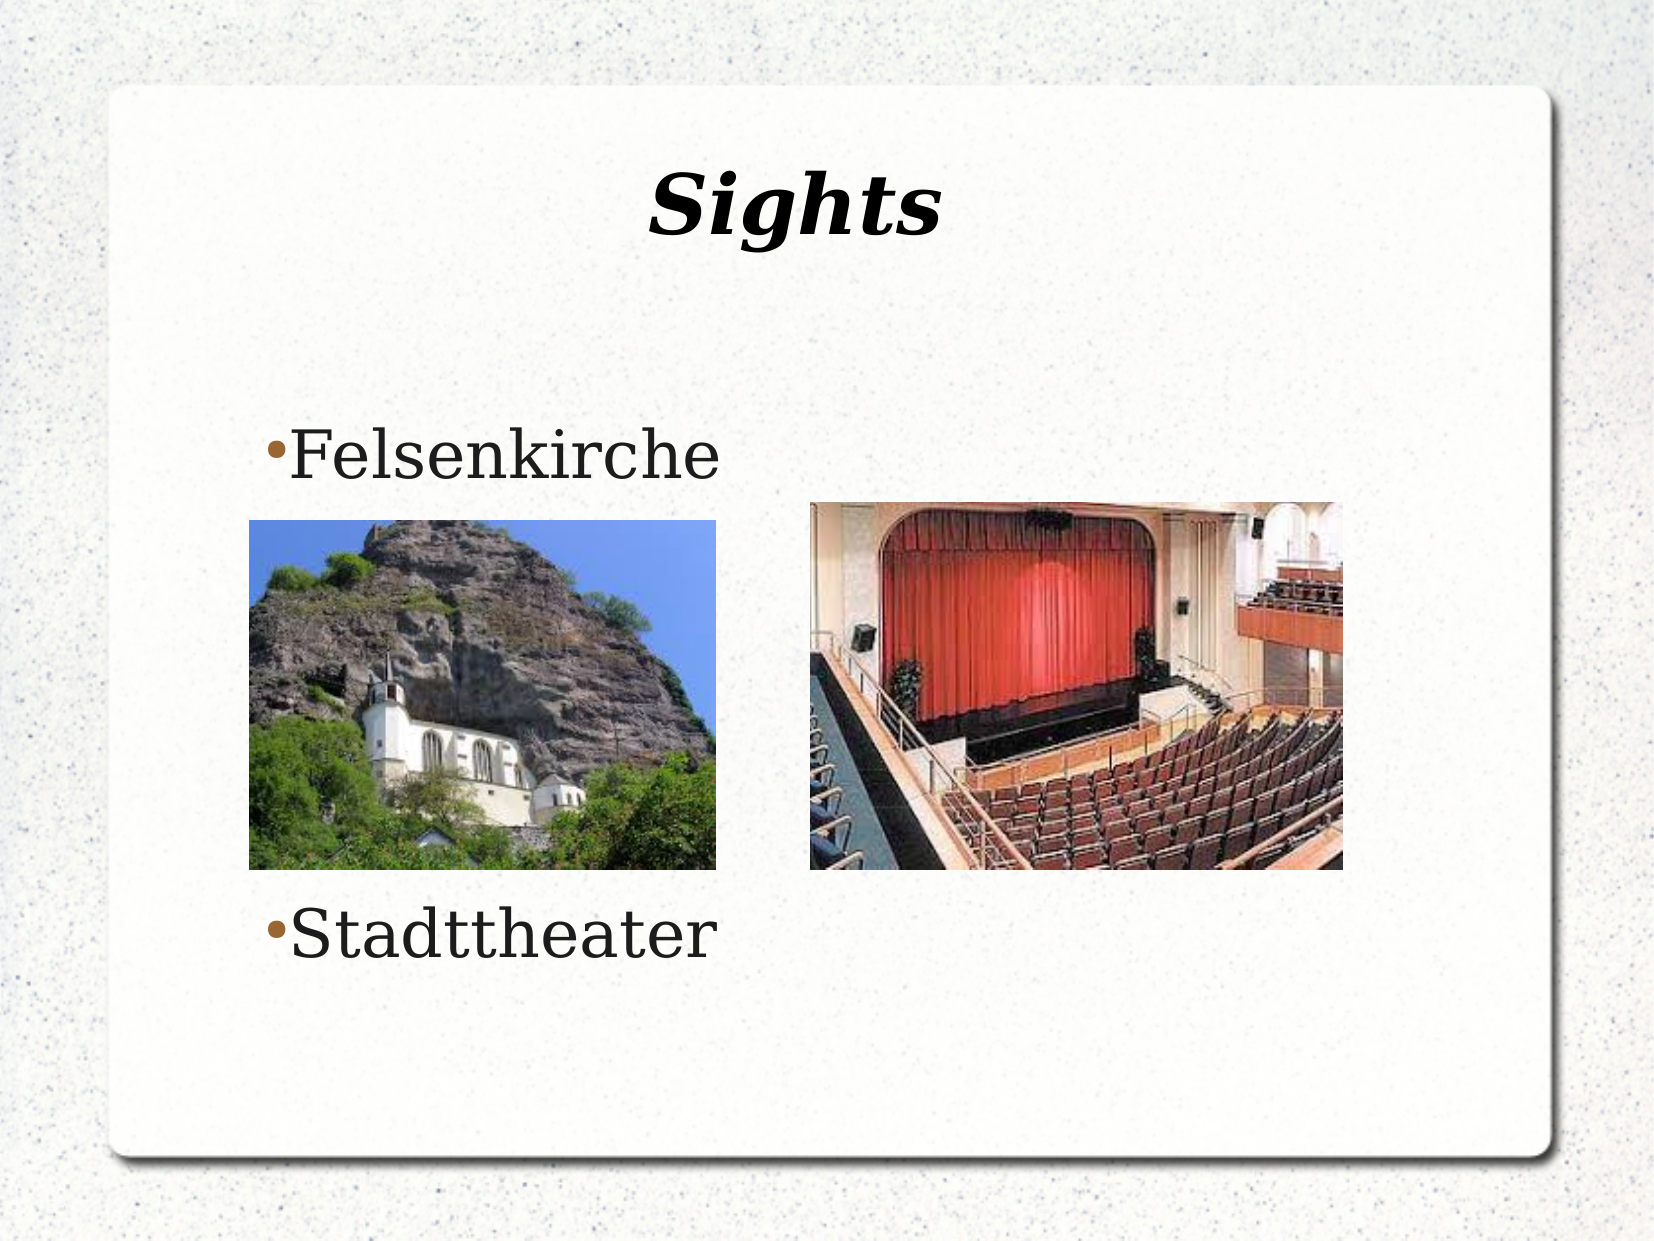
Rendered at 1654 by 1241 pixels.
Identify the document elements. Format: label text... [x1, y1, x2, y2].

text_box Felsenkirche Stadttheater [249, 403, 1468, 1031]
picture [249, 520, 716, 870]
text_box Sights [249, 143, 1342, 261]
picture [810, 503, 1343, 870]
